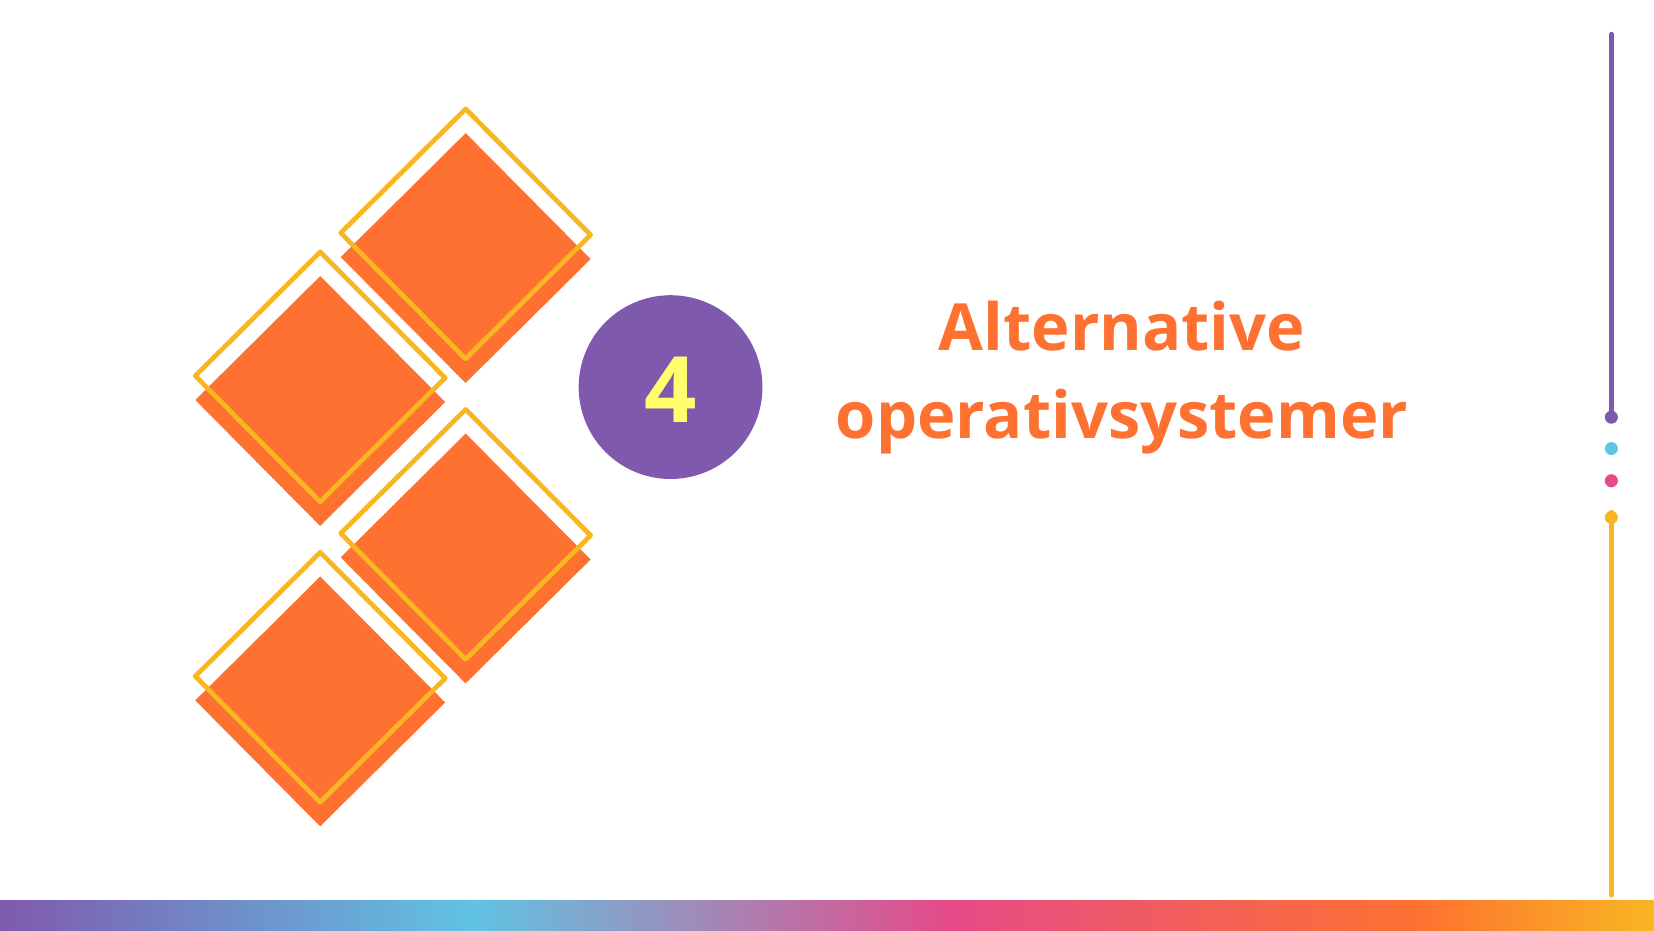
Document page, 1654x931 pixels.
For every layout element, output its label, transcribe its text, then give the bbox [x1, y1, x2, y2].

text_box 4 [578, 295, 763, 479]
title Alternative operativsystemer [767, 280, 1477, 458]
